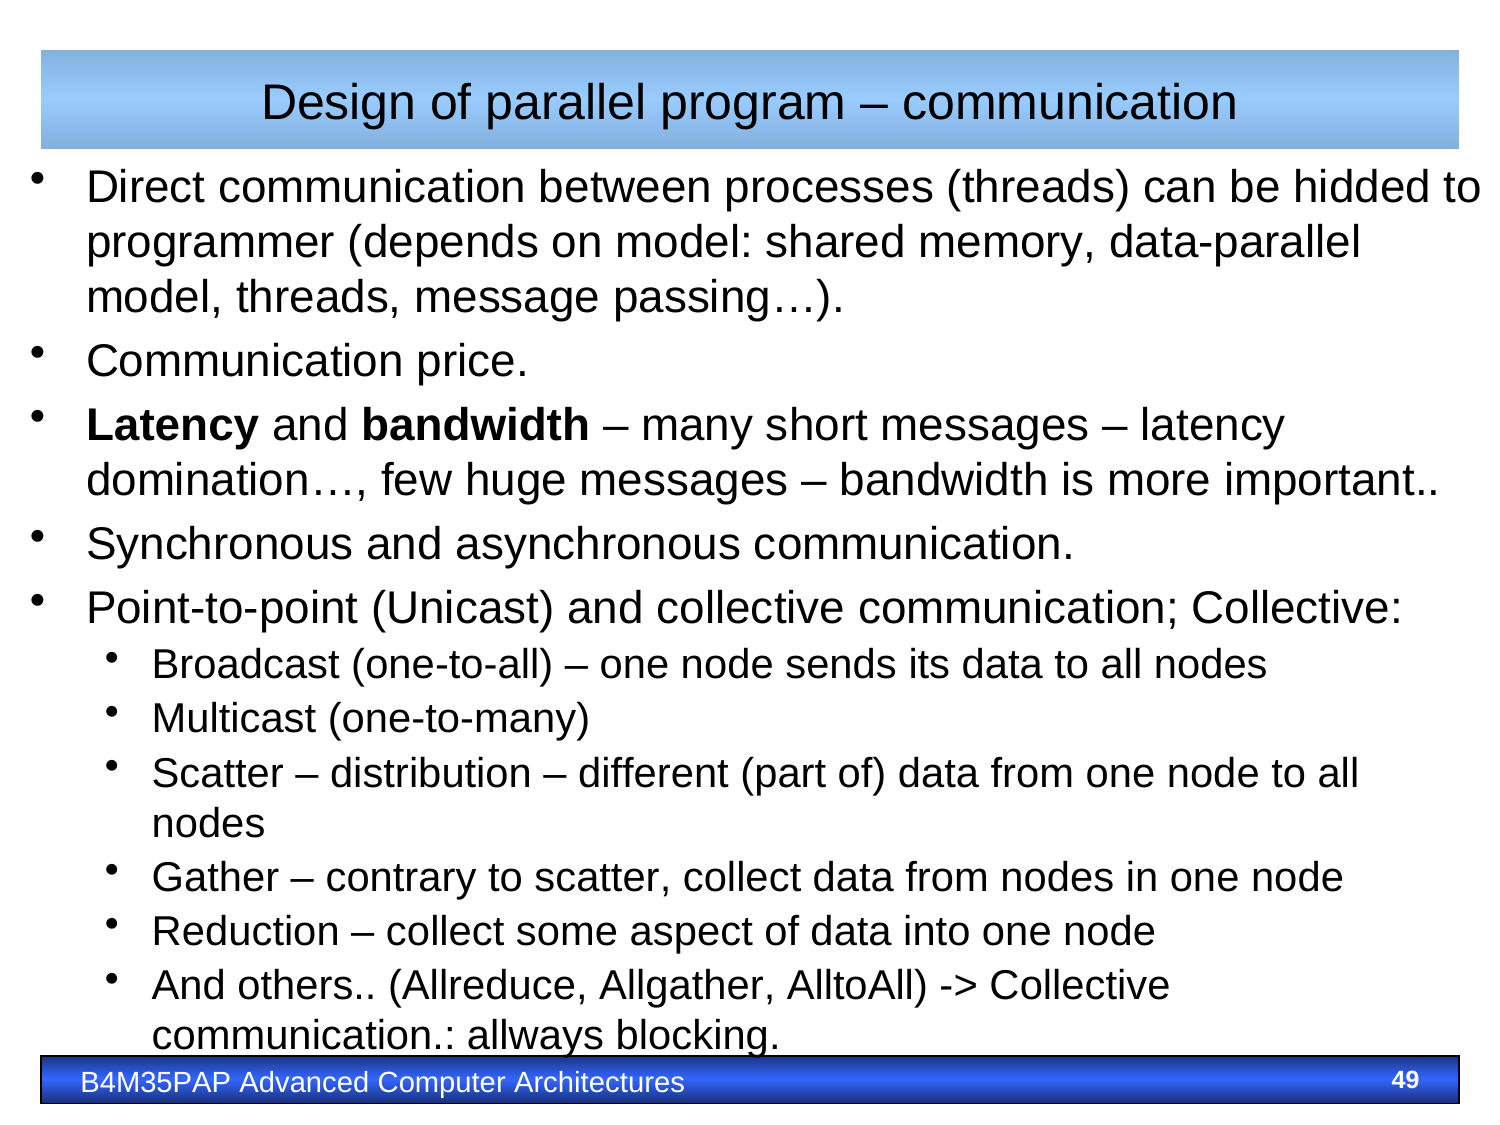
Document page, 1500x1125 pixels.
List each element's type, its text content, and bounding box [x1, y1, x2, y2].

list Direct communication between processes (threads) can be hidded to programmer (depends on model: shared memory, data-parallel model, threads, message passing…). Communication price. Latency and bandwidth – many short messages – latency domination…, few huge messages – bandwidth is more important.. Synchronous and asynchronous communication. Point-to-point (Unicast) and collective communication; Collective: Broadcast (one-to-all) – one node sends its data to all nodes Multicast (one-to-many) Scatter – distribution – different (part of) data from one node to all nodes Gather – contrary to scatter, collect data from nodes in one node Reduction – collect some aspect of data into one node And others.. (Allreduce, Allgather, AlltoAll) -> Collective communication.: allways blocking. [14, 148, 1500, 1024]
title Design of parallel program – communication [41, 50, 1459, 148]
